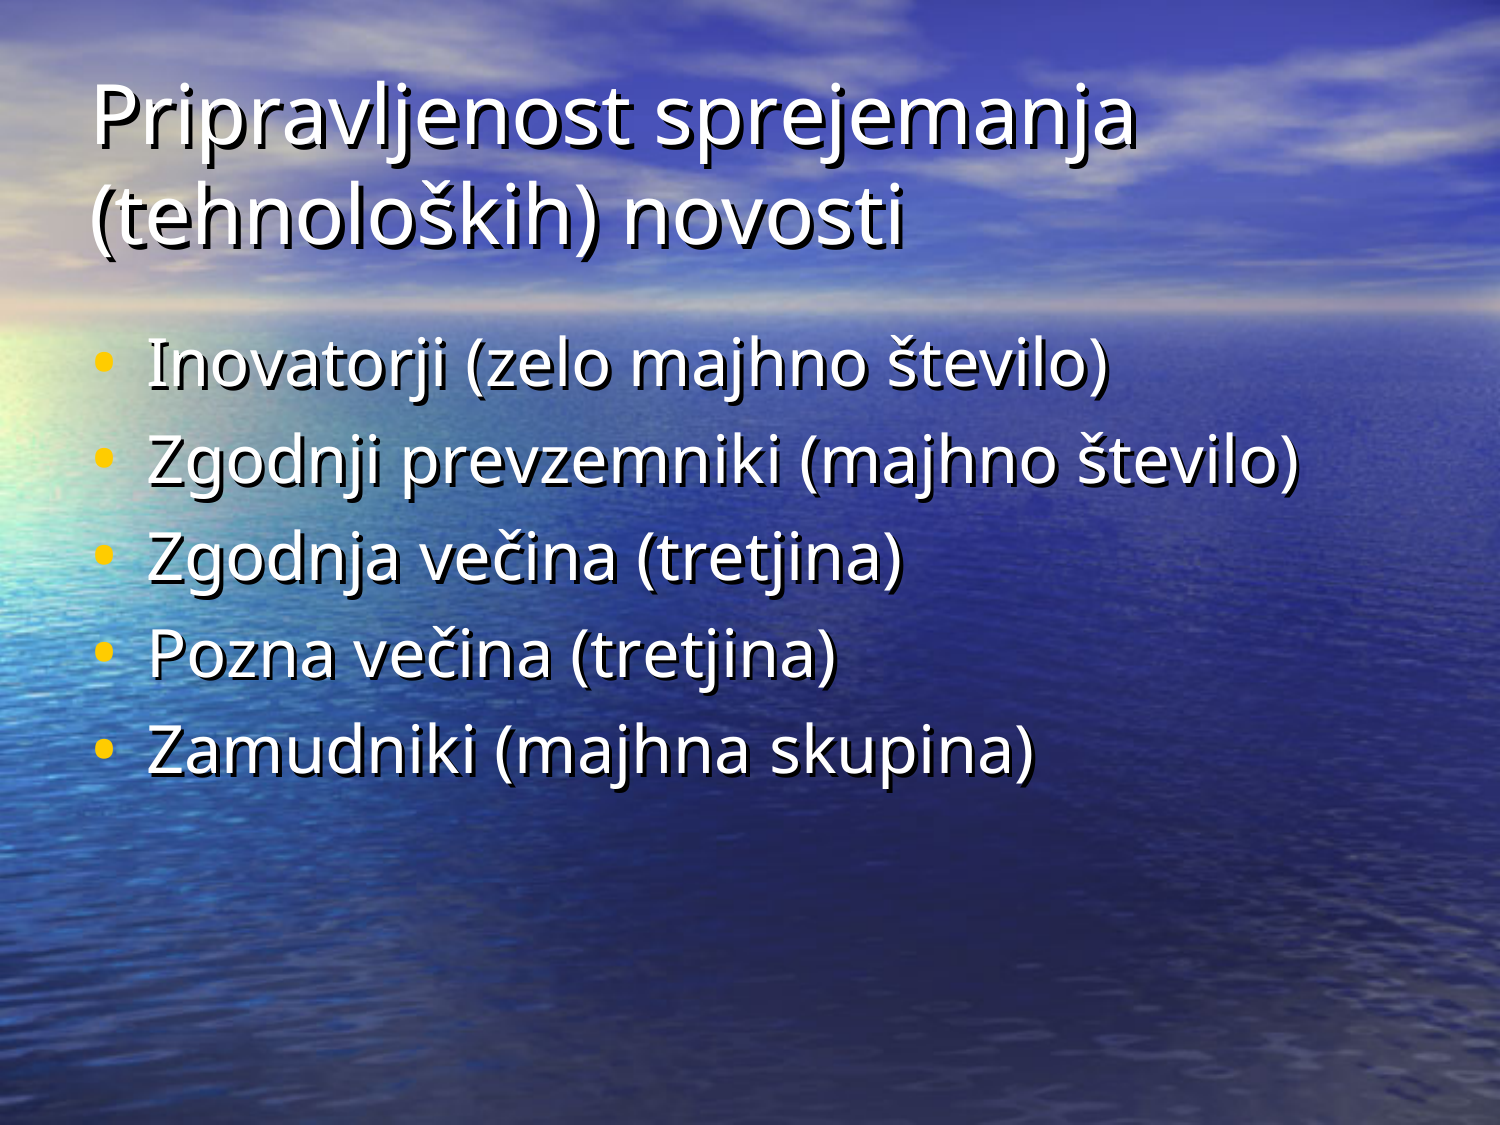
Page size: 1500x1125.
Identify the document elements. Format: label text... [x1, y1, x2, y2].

title Pripravljenost sprejemanja (tehnoloških) novosti [75, 47, 1426, 276]
picture [0, 0, 1500, 1125]
list Inovatorji (zelo majhno število) Zgodnji prevzemniki (majhno število) Zgodnja večina (tretjina) Pozna večina (tretjina) Zamudniki (majhna skupina) [75, 312, 1426, 988]
